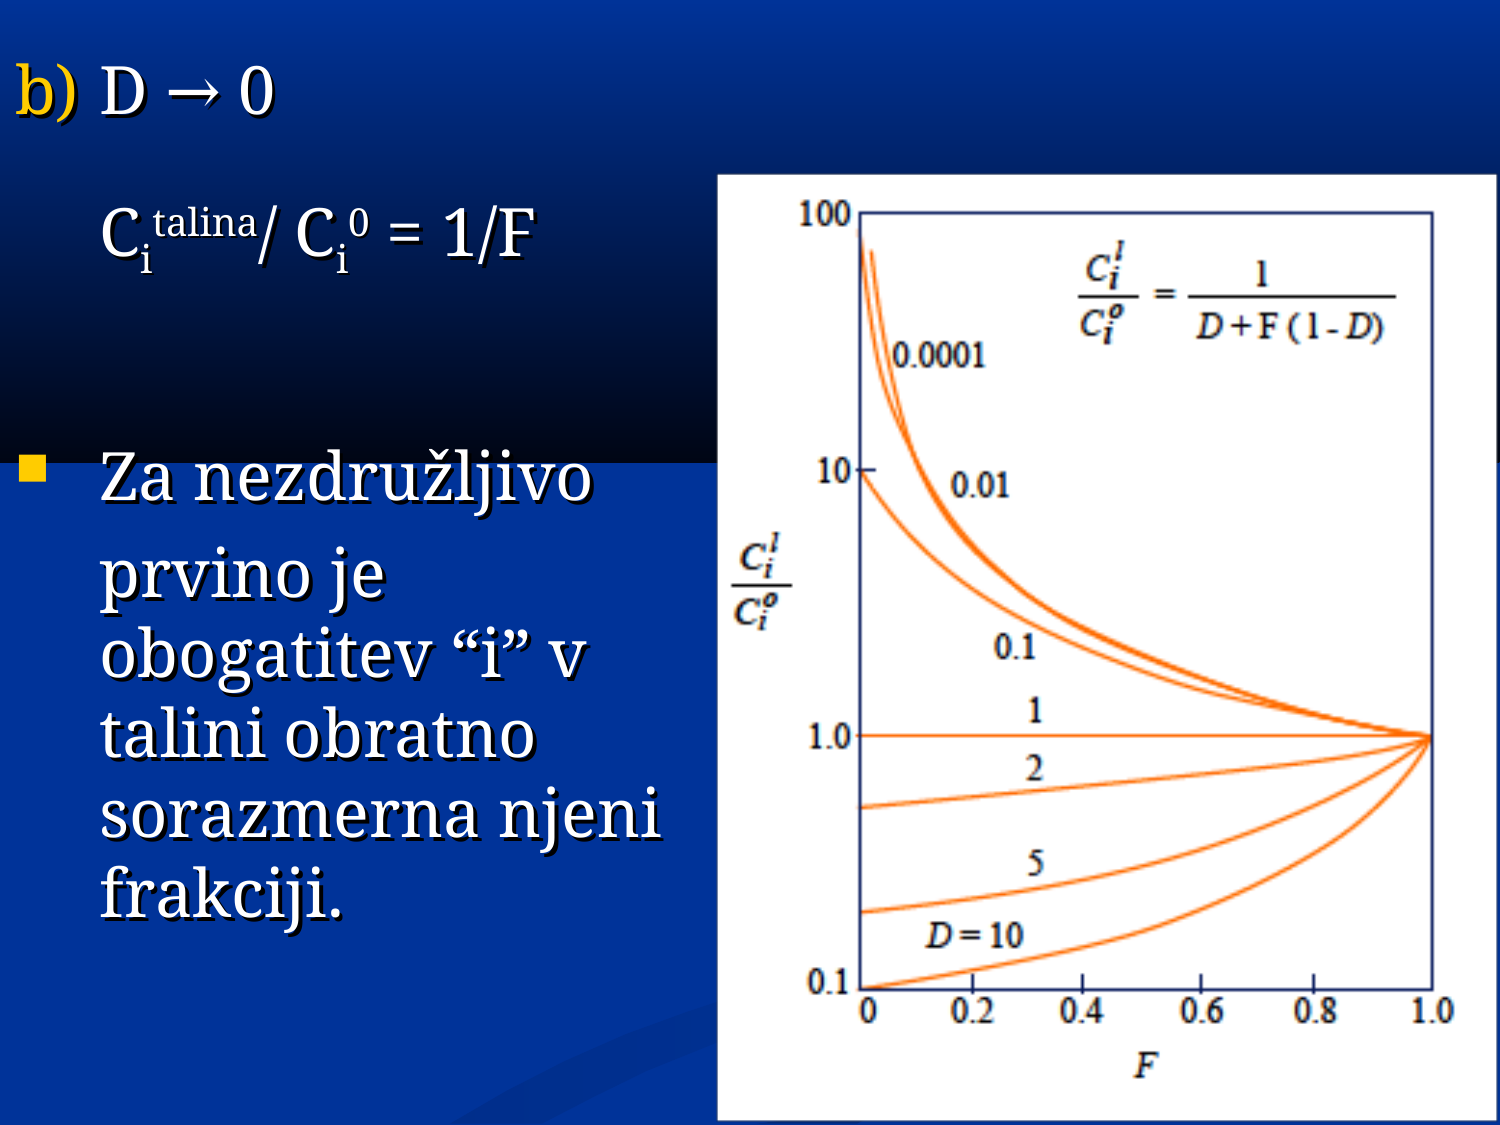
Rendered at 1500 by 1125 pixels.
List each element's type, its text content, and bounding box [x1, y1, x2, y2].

list D → 0 Citalina/ Ci0 = 1/F Za nezdružljivo prvino je obogatitev “i” v talini obratno sorazmerna njeni frakciji. [0, 0, 692, 1125]
picture [715, 172, 1500, 1125]
